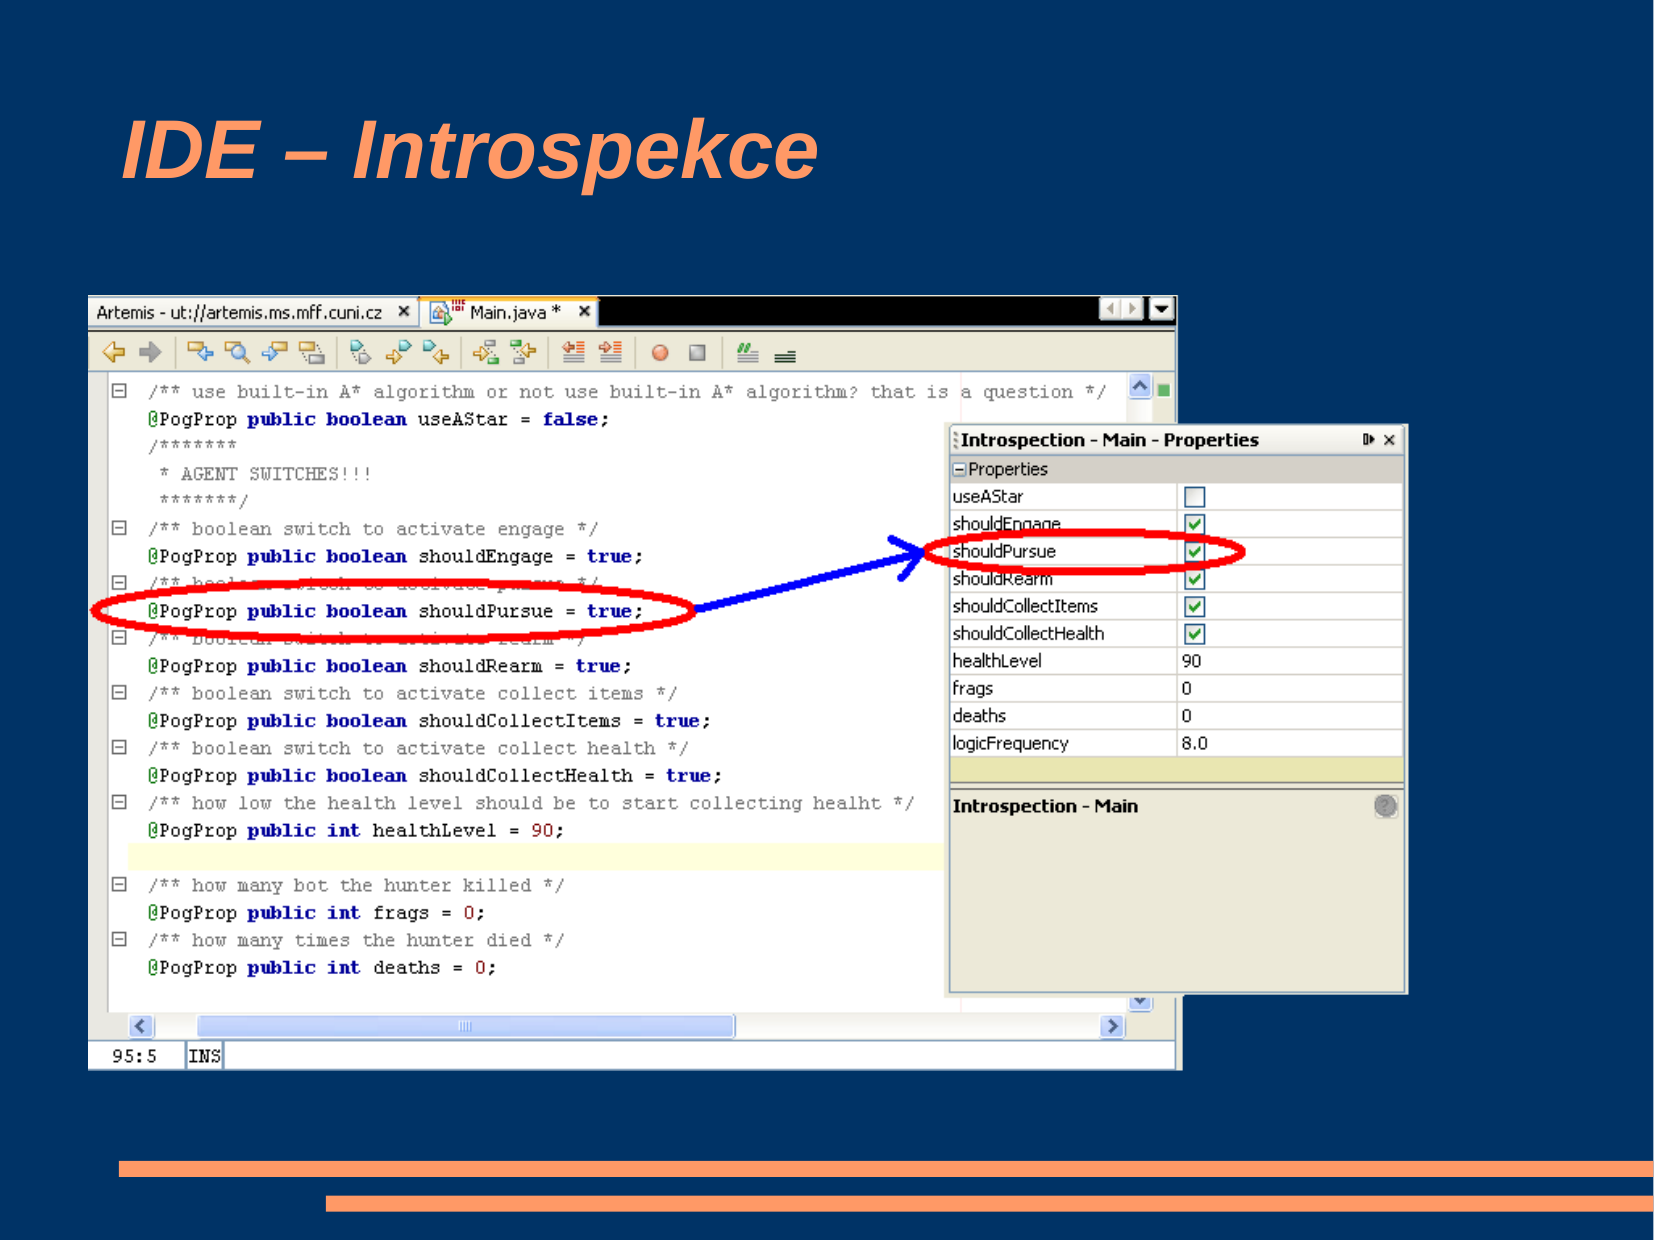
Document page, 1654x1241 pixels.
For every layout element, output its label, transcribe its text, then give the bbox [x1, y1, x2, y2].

title IDE – Introspekce [121, 46, 1534, 254]
picture [88, 295, 1412, 1074]
